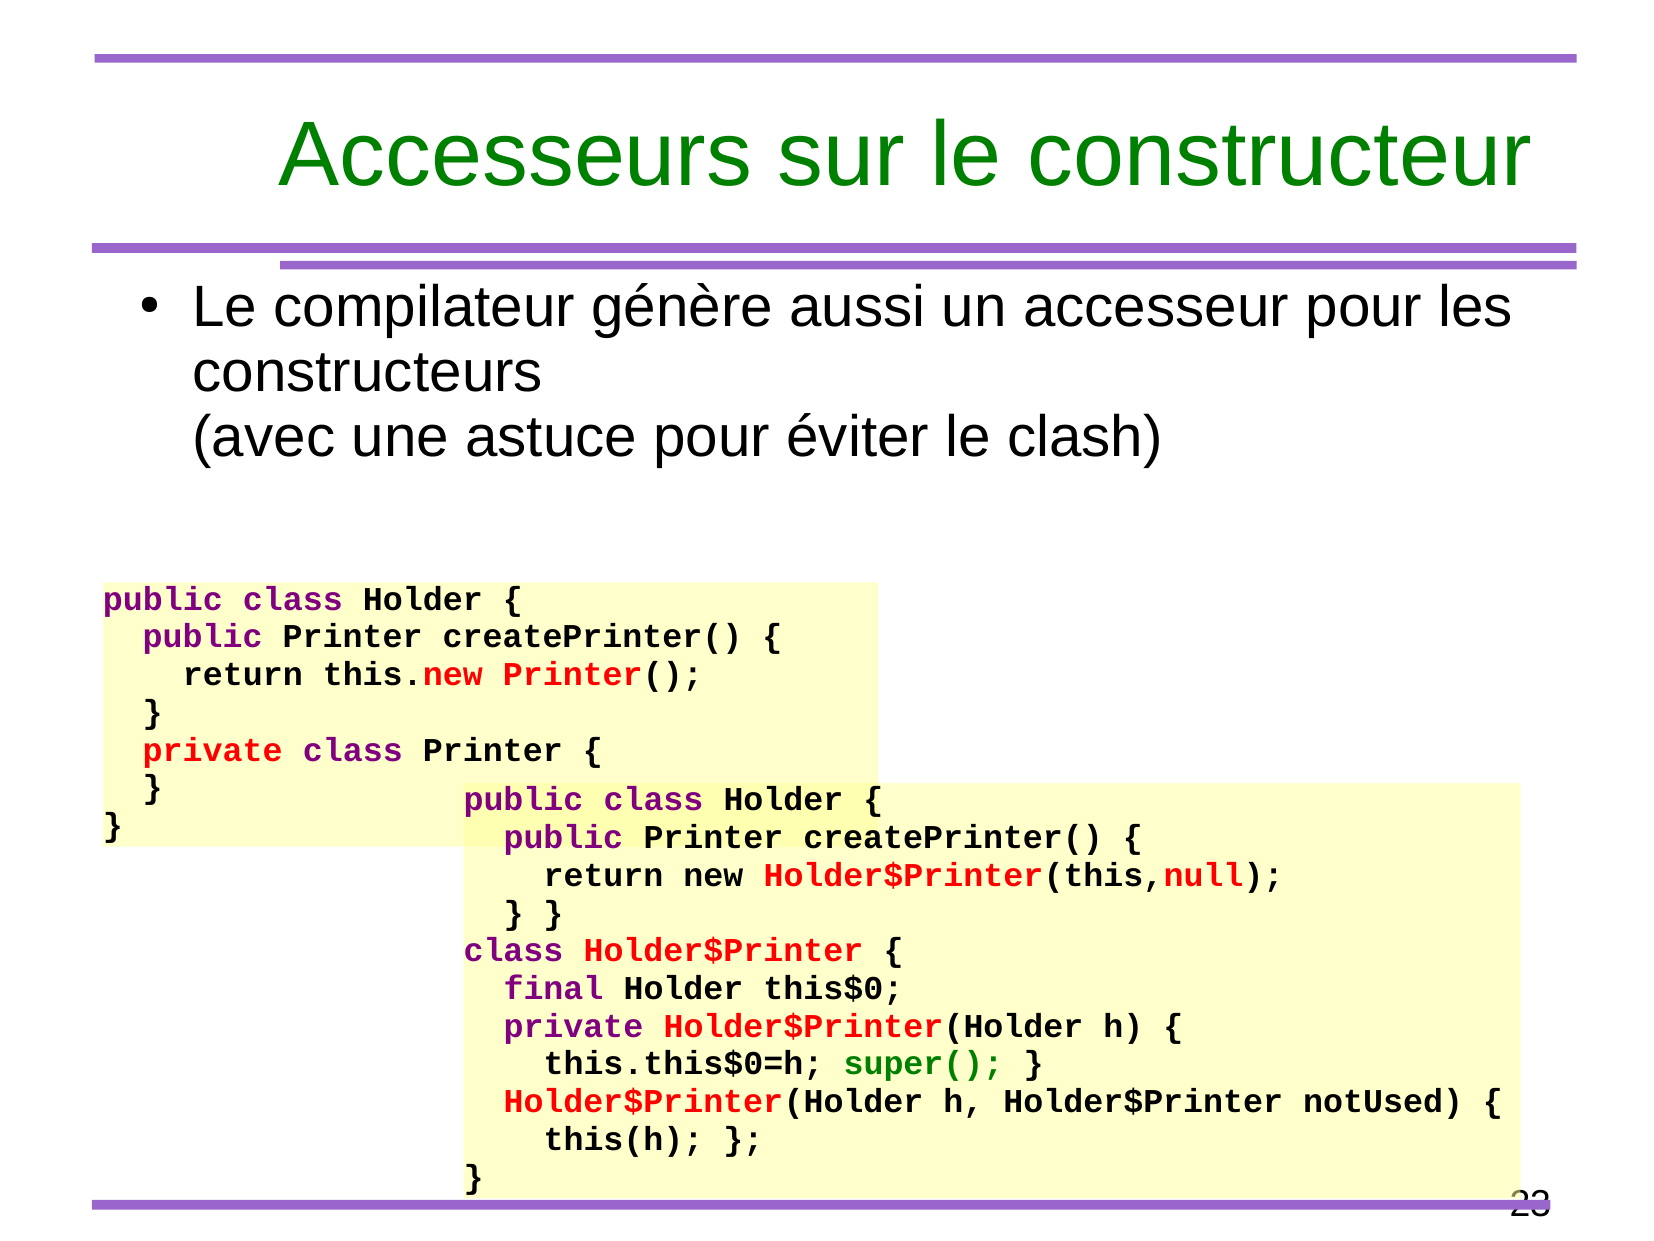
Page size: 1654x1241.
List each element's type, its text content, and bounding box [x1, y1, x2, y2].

text_box public class Holder { public Printer createPrinter() { return this.new Printer(); } private class Printer { } } [102, 582, 879, 847]
list Le compilateur génère aussi un accesseur pour les constructeurs (avec une astuce pour éviter le clash) [121, 273, 1534, 470]
title Accesseurs sur le constructeur [121, 49, 1534, 257]
text_box public class Holder { public Printer createPrinter() { return new Holder$Printer(this,null); } } class Holder$Printer { final Holder this$0; private Holder$Printer(Holder h) { this.this$0=h; super(); } Holder$Printer(Holder h, Holder$Printer notUsed) { this(h); }; } [463, 783, 1521, 1199]
